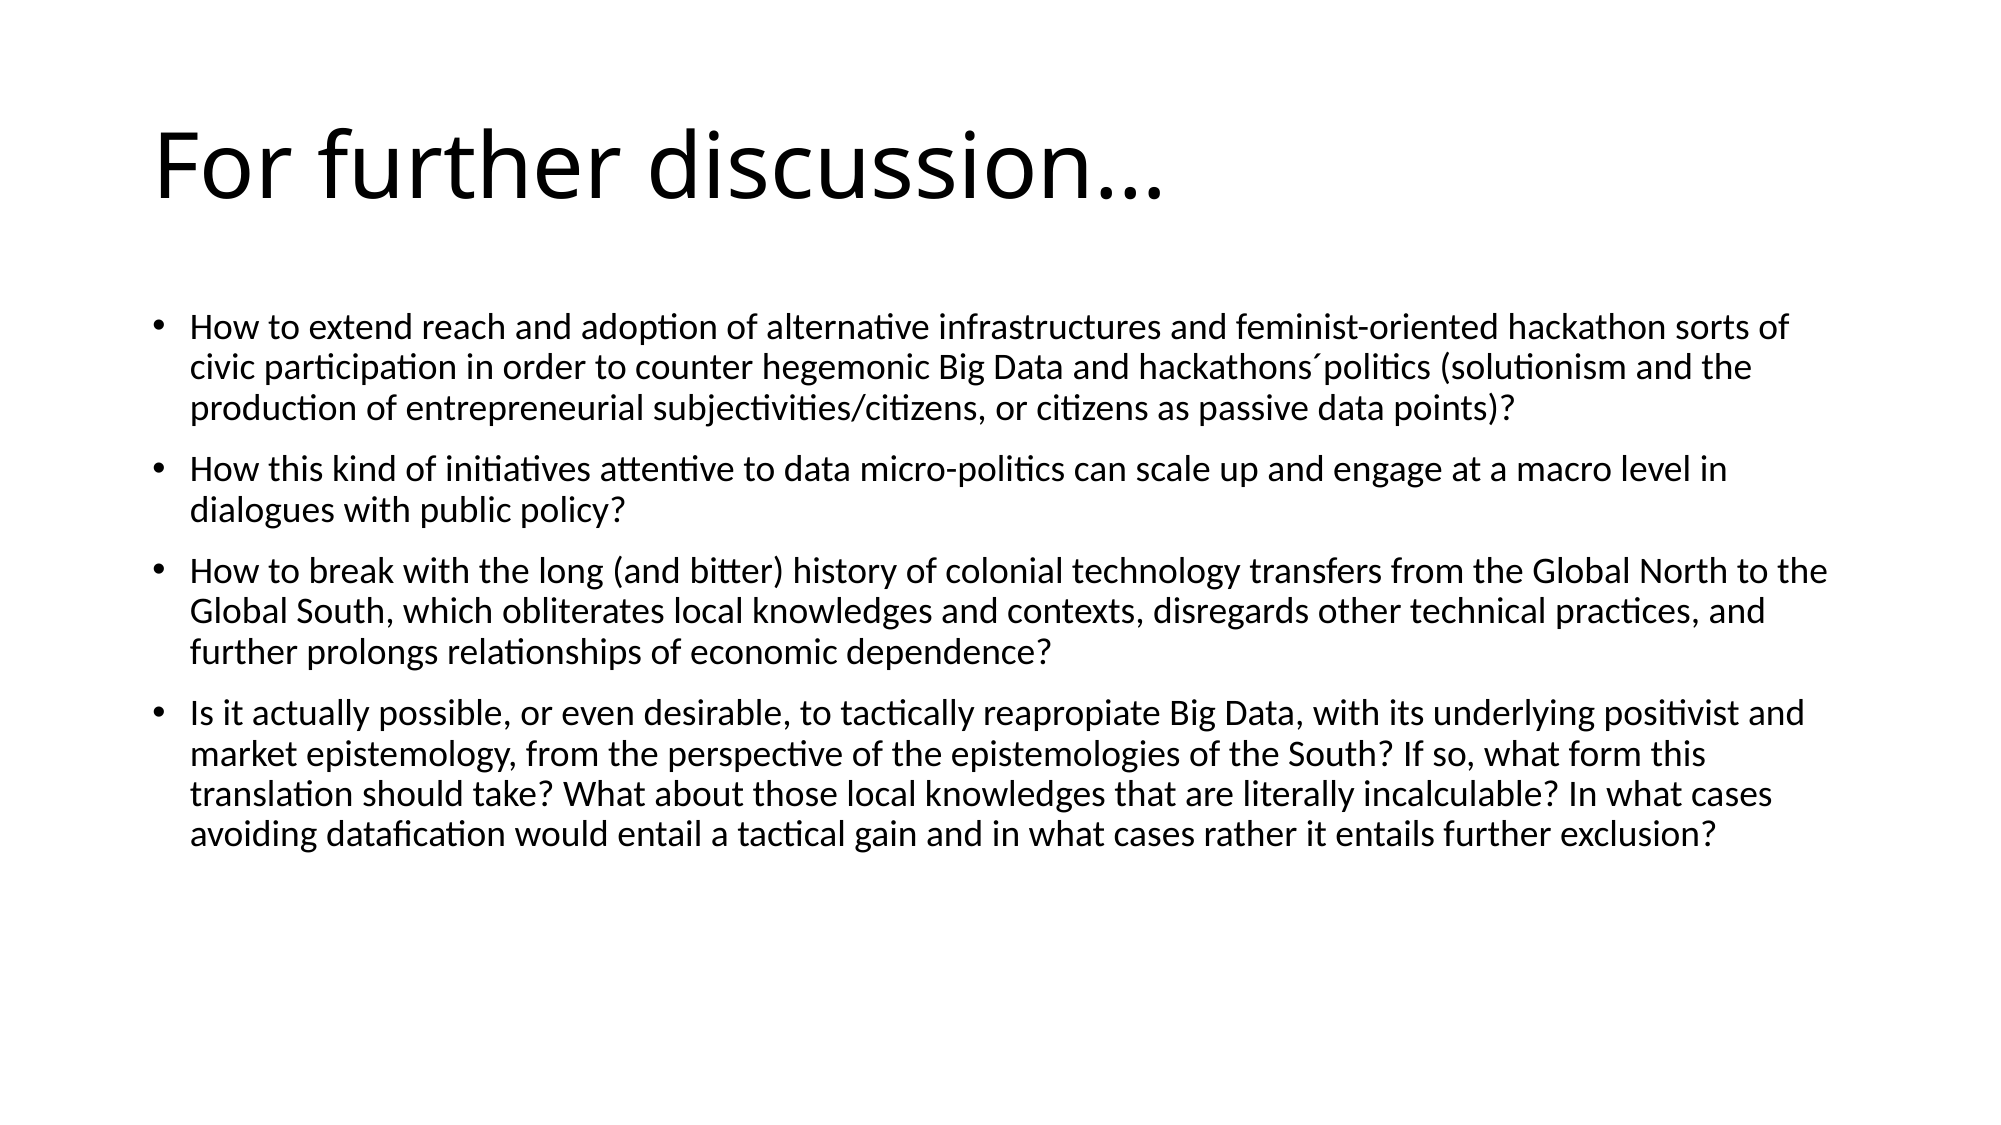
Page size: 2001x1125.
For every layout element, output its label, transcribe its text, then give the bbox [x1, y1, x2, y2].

title For further discussion… [137, 59, 1863, 278]
list How to extend reach and adoption of alternative infrastructures and feminist-oriented hackathon sorts of civic participation in order to counter hegemonic Big Data and hackathons´politics (solutionism and the production of entrepreneurial subjectivities/citizens, or citizens as passive data points)? How this kind of initiatives attentive to data micro-politics can scale up and engage at a macro level in dialogues with public policy? How to break with the long (and bitter) history of colonial technology transfers from the Global North to the Global South, which obliterates local knowledges and contexts, disregards other technical practices, and further prolongs relationships of economic dependence? Is it actually possible, or even desirable, to tactically reapropiate Big Data, with its underlying positivist and market epistemology, from the perspective of the epistemologies of the South? If so, what form this translation should take? What about those local knowledges that are literally incalculable? In what cases avoiding datafication would entail a tactical gain and in what cases rather it entails further exclusion? [137, 299, 1863, 1014]
